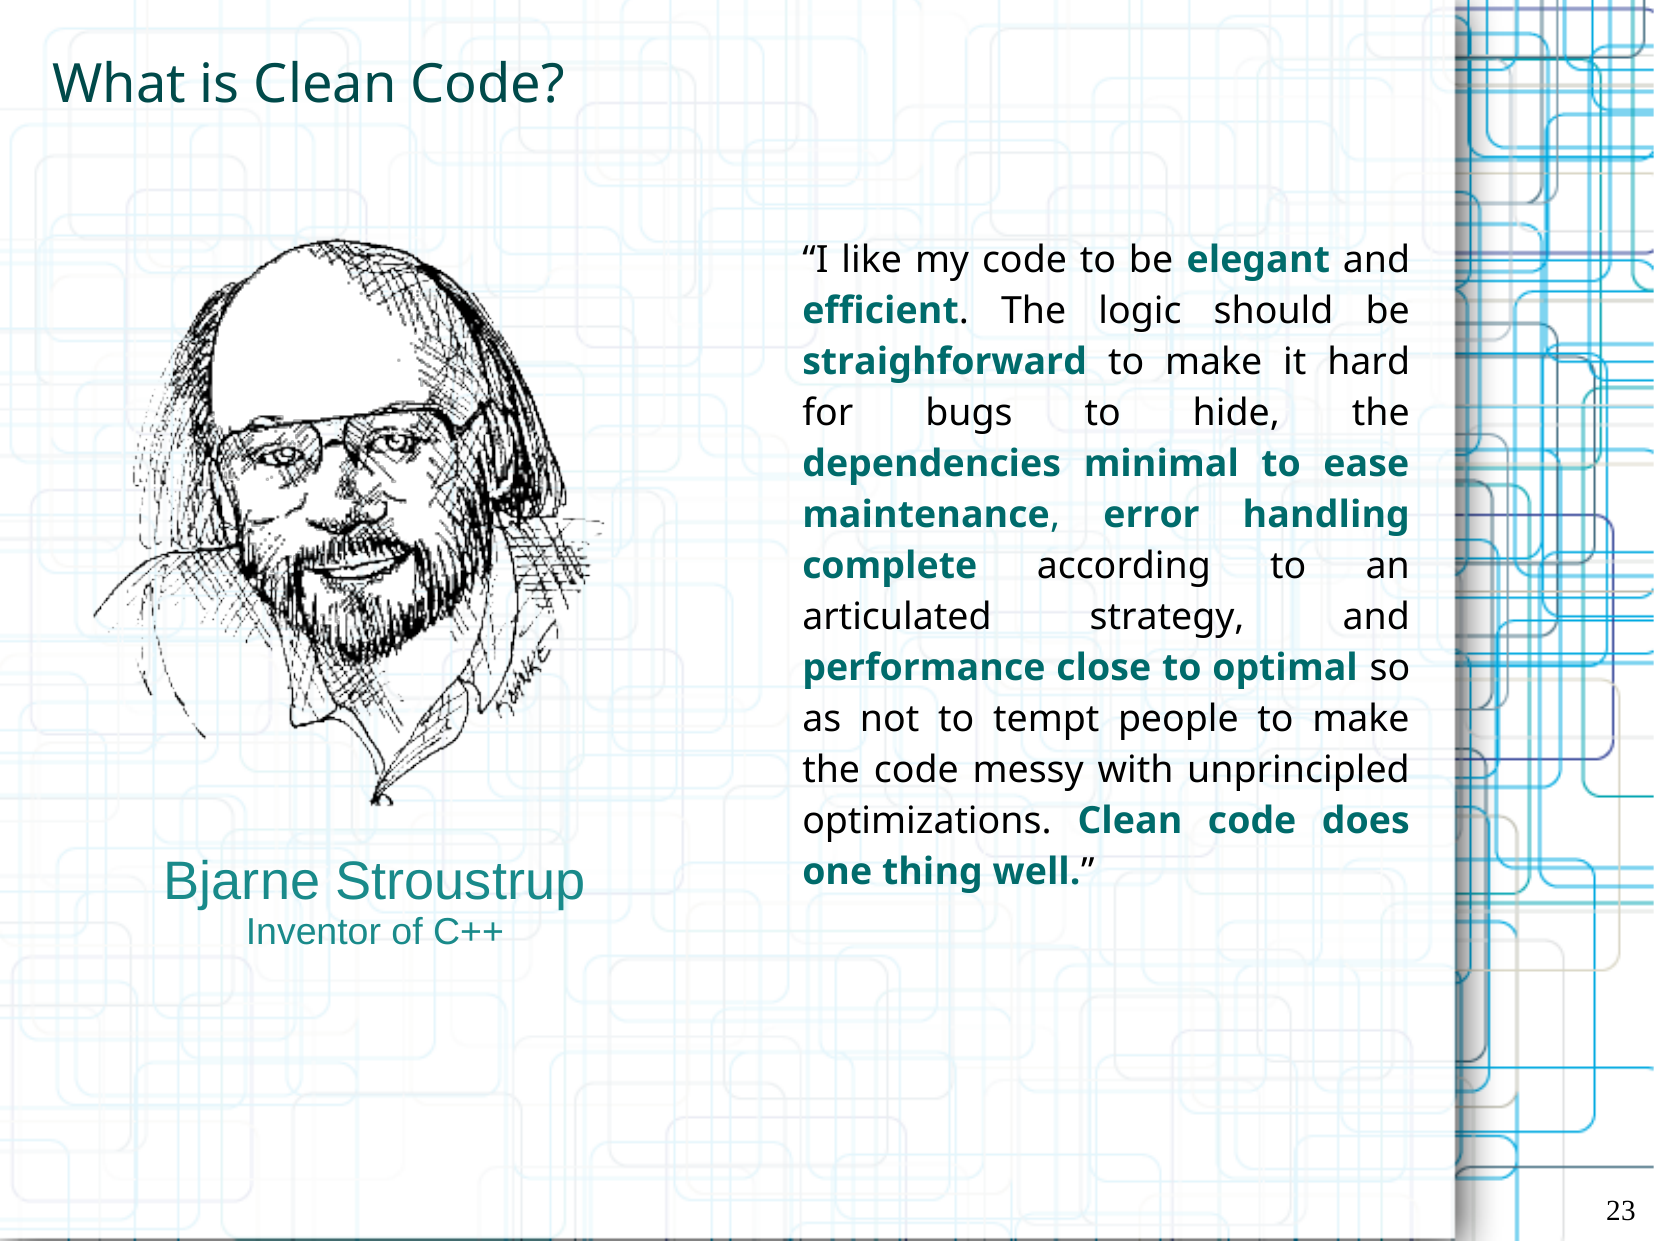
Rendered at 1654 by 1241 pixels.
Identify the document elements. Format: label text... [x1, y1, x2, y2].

text_box “I like my code to be elegant and efficient. The logic should be straighforward to make it hard for bugs to hide, the dependencies minimal to ease maintenance, error handling complete according to an articulated strategy, and performance close to optimal so as not to tempt people to make the code messy with unprincipled optimizations. Clean code does one thing well.” [787, 225, 1426, 883]
text_box What is Clean Code? [37, 37, 676, 113]
text_box Bjarne Stroustrup Inventor of C++ [0, 842, 751, 961]
picture [0, 0, 1654, 1241]
